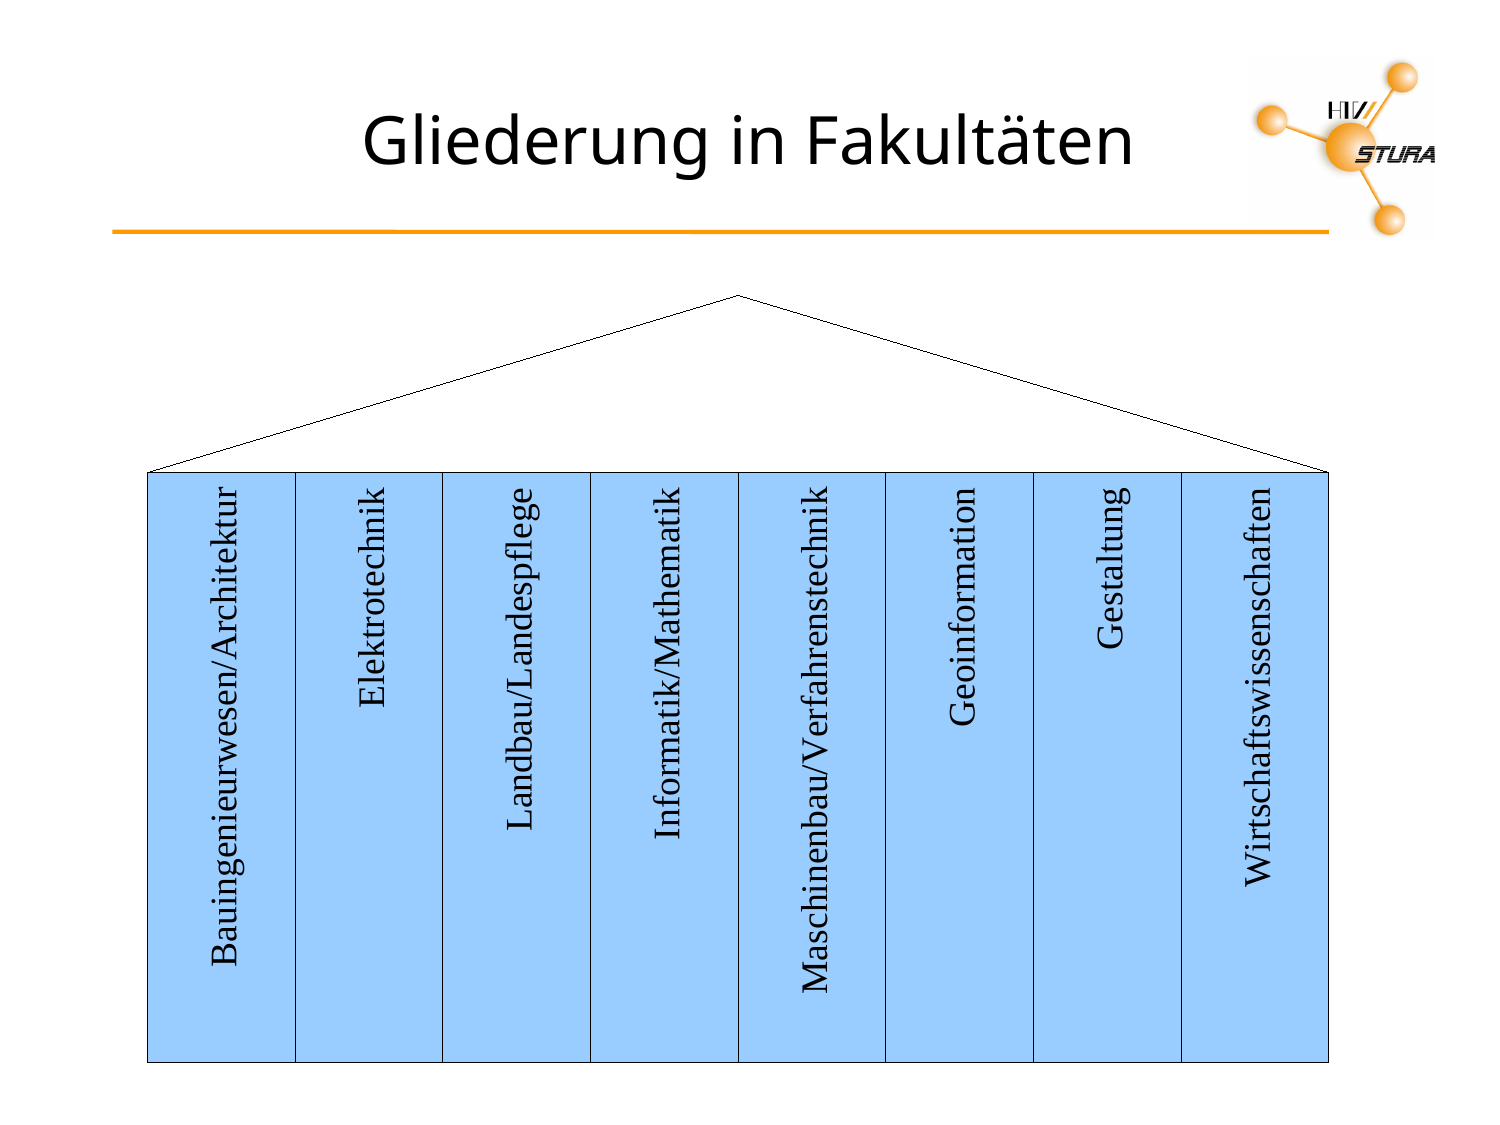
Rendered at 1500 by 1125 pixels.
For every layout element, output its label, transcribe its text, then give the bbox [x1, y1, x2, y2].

text_box Geoinformation [886, 472, 1034, 1063]
text_box Bauingenieurwesen/Architektur [147, 472, 296, 1063]
text_box Gestaltung [1034, 472, 1182, 1063]
title Gliederung in Fakultäten [74, 45, 1424, 233]
picture [1246, 54, 1435, 242]
text_box Landbau/Landespflege [442, 472, 591, 1063]
text_box Maschinenbau/Verfahrenstechnik [739, 472, 886, 1063]
text_box Informatik/Mathematik [591, 472, 739, 1063]
text_box Elektrotechnik [296, 472, 442, 1063]
text_box Wirtschaftswissenschaften [1182, 472, 1329, 1063]
